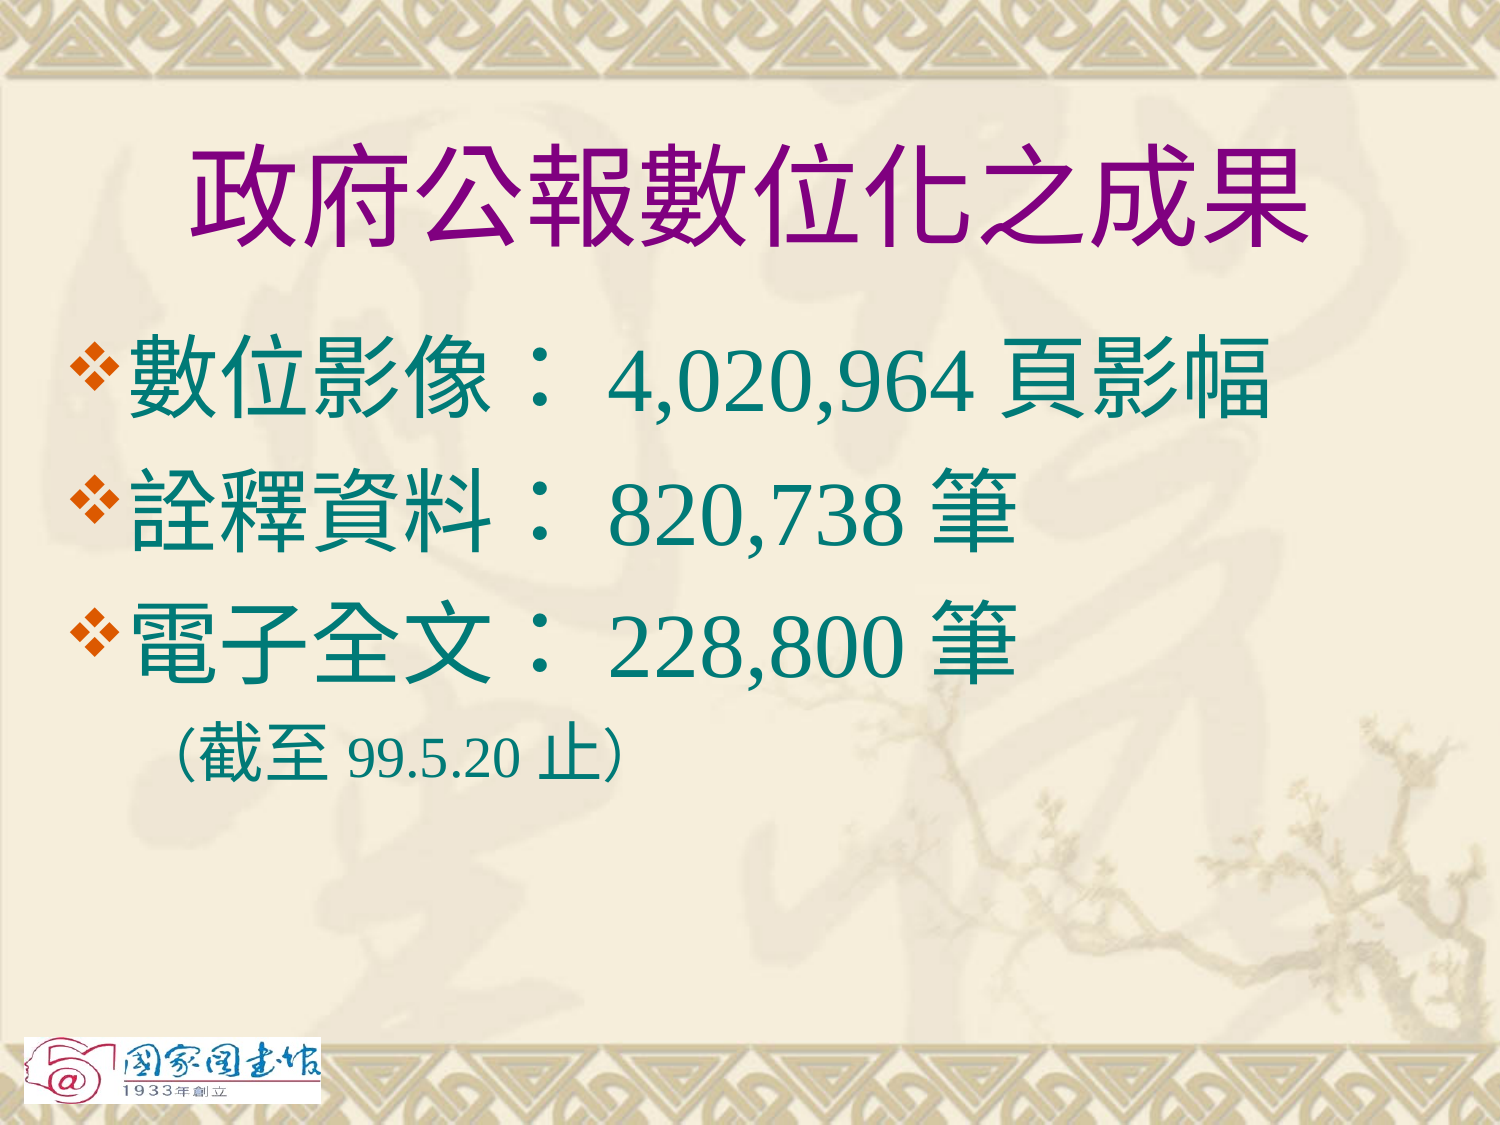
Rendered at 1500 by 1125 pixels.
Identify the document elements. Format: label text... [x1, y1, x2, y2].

list 數位影像：4,020,964頁影幅 詮釋資料：820,738筆 電子全文：228,800筆 （截至99.5.20止） [49, 312, 1451, 1001]
title 政府公報數位化之成果 [49, 99, 1451, 288]
picture [0, 0, 1500, 1125]
